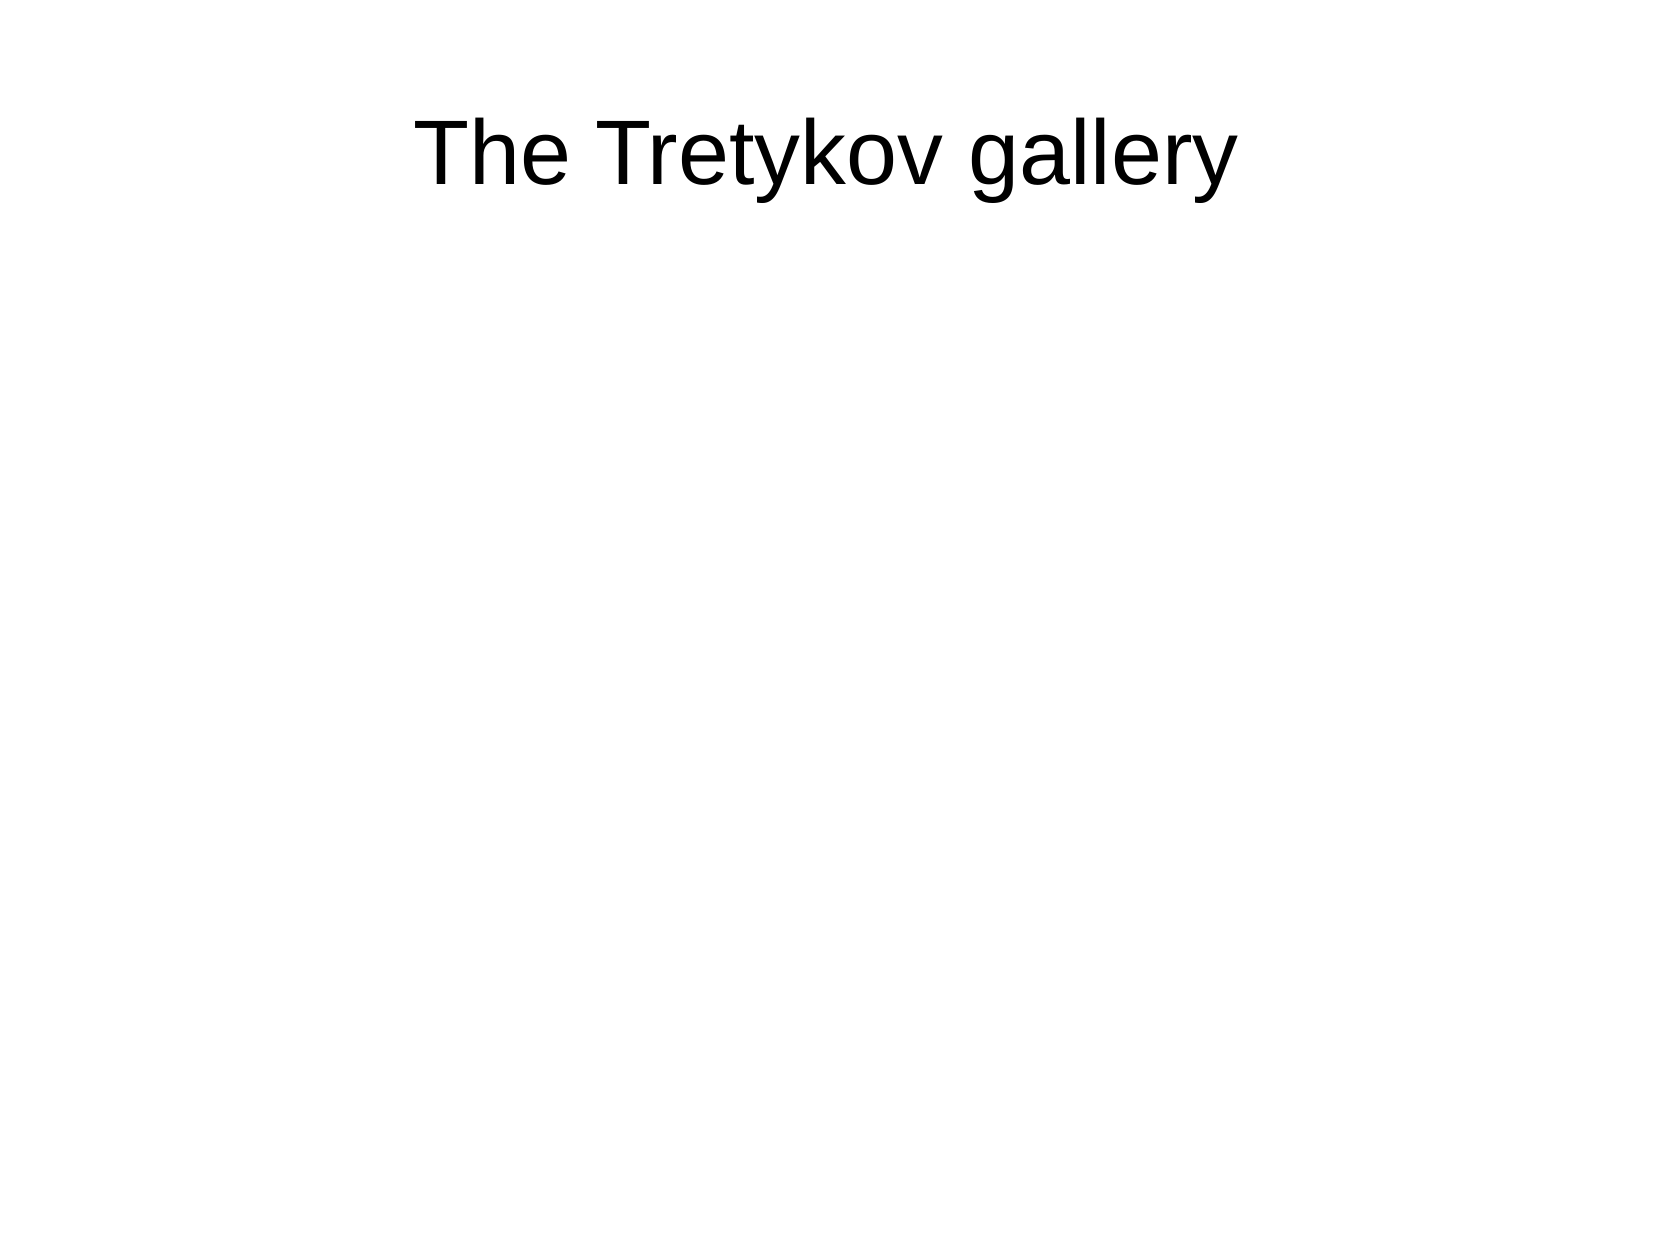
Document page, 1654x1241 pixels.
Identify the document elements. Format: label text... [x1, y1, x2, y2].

title The Tretykov gallery [82, 49, 1571, 257]
